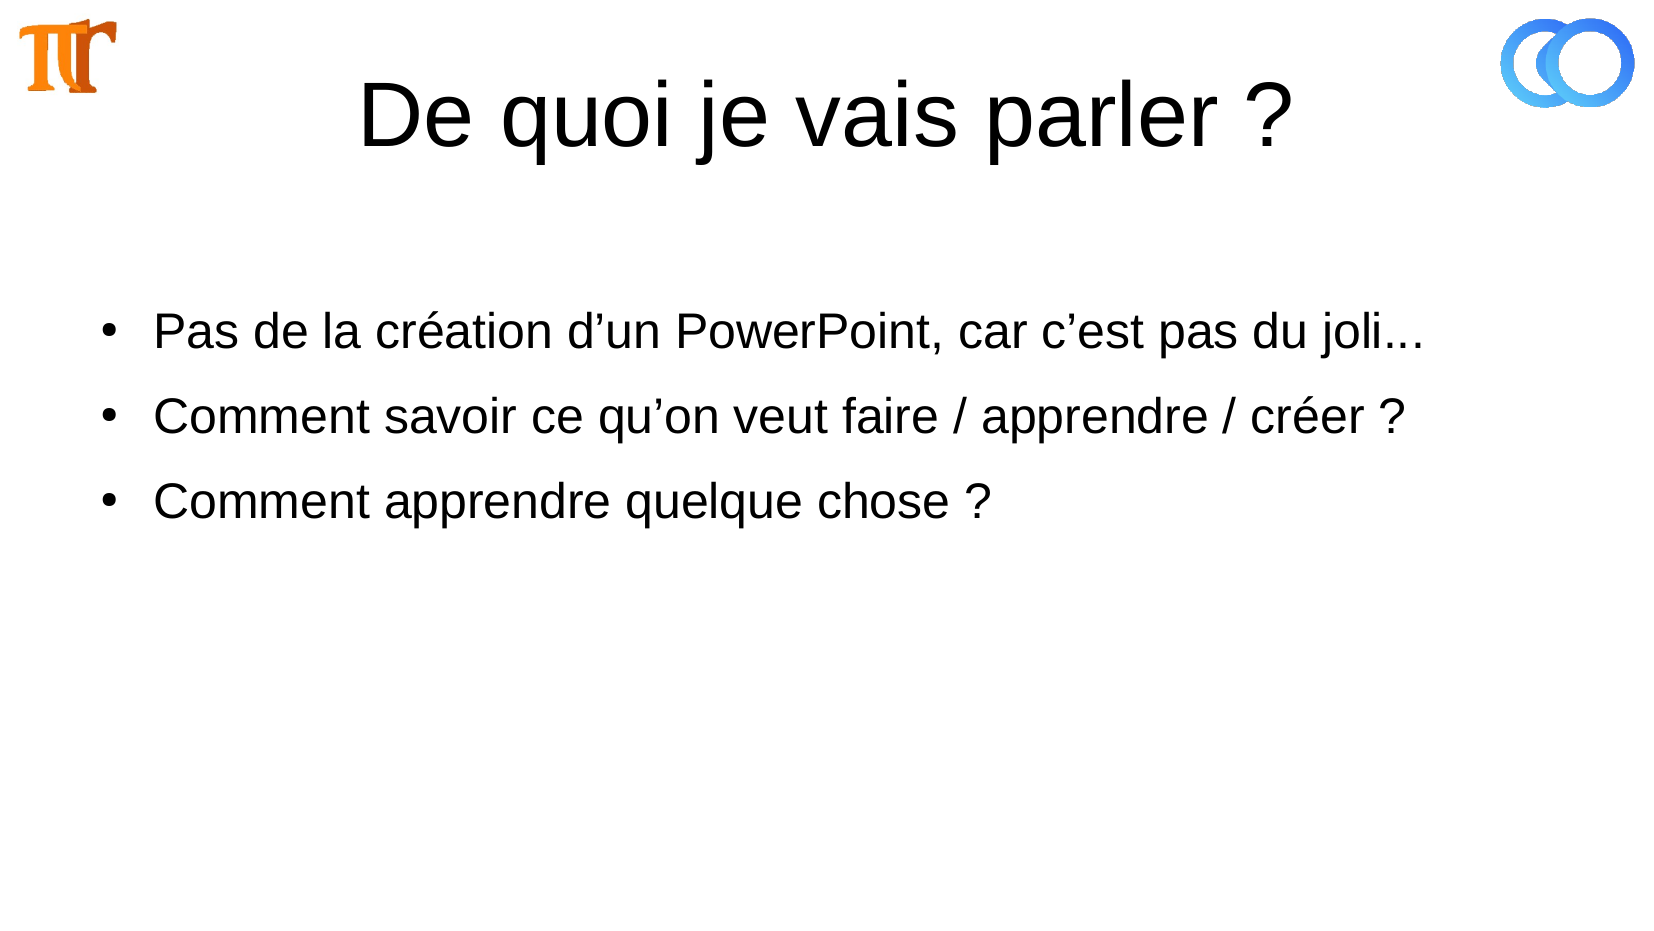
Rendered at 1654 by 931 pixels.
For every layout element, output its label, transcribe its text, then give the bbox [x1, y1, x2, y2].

list Pas de la création d’un PowerPoint, car c’est pas du joli... Comment savoir ce qu’on veut faire / apprendre / créer ? Comment apprendre quelque chose ? [82, 217, 1571, 758]
title De quoi je vais parler ? [82, 37, 1571, 193]
picture [1450, 0, 1654, 142]
picture [17, 5, 119, 107]
